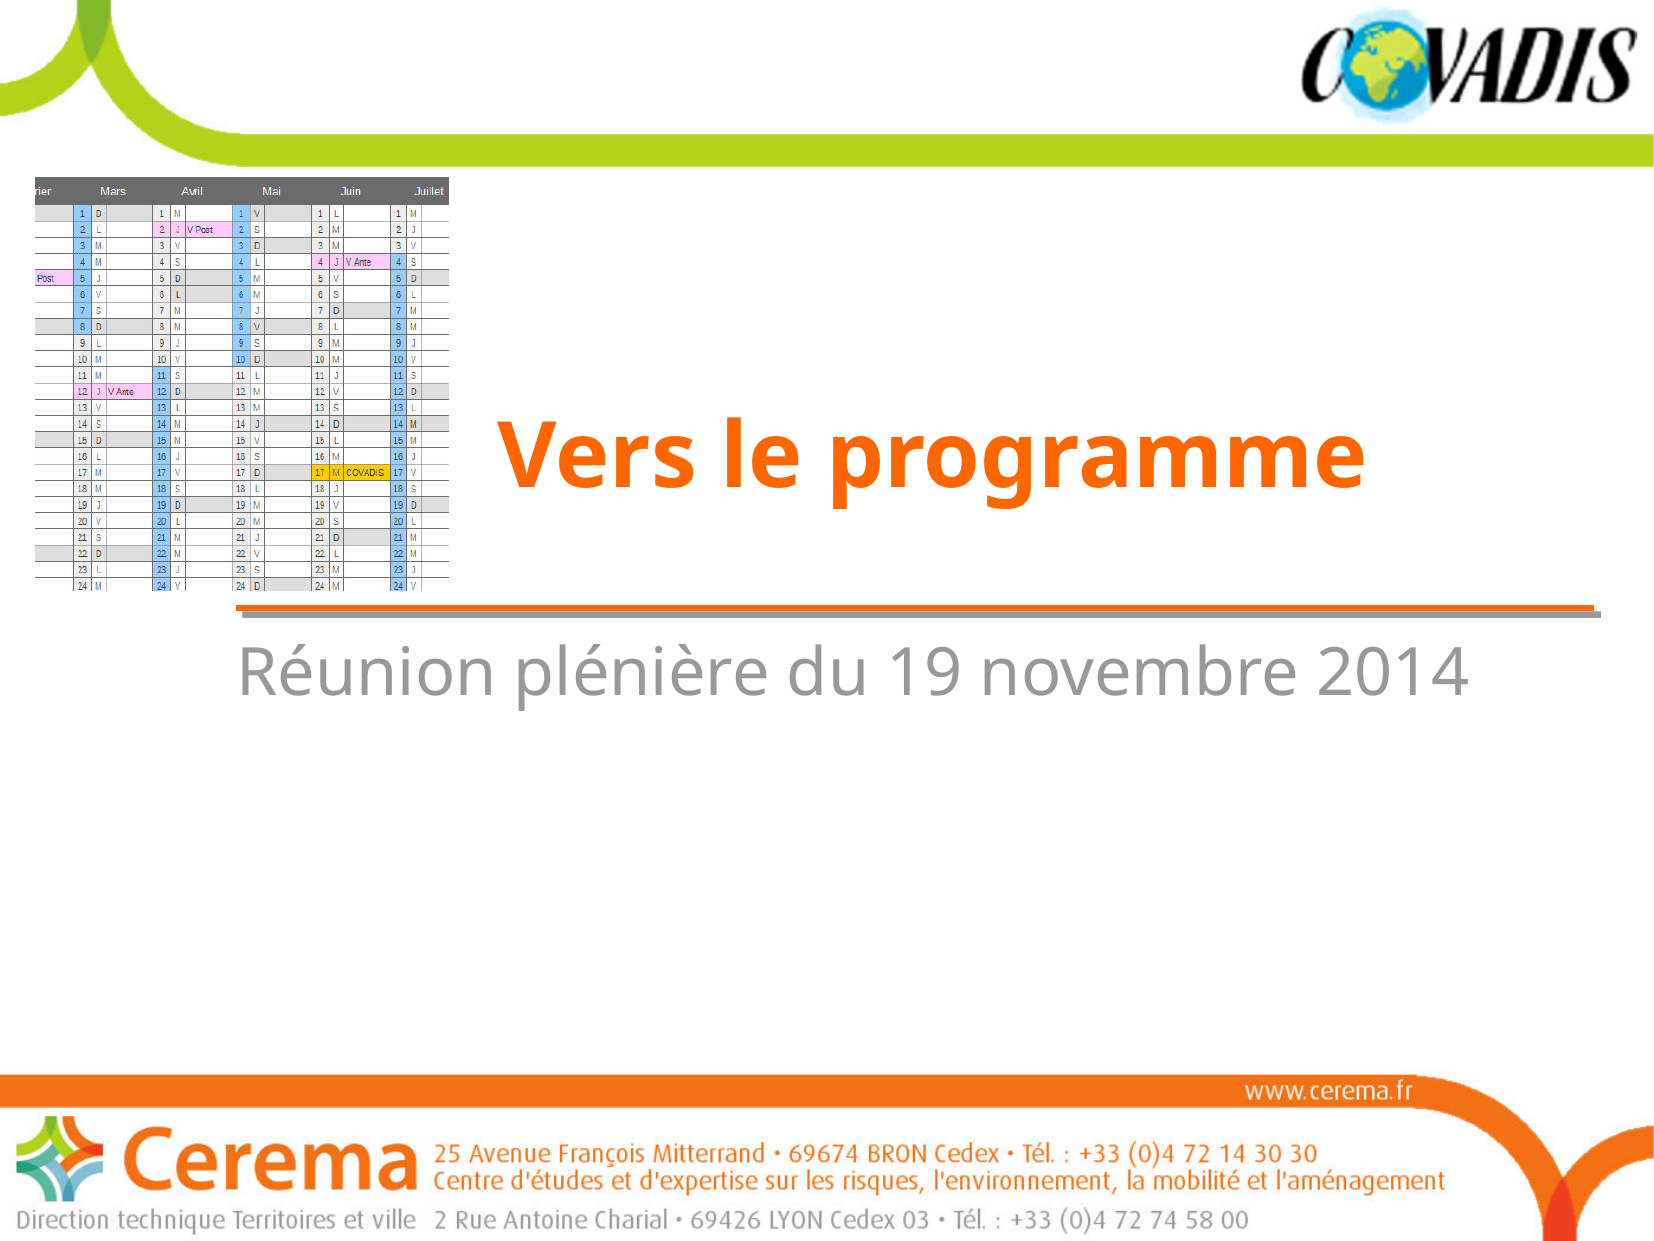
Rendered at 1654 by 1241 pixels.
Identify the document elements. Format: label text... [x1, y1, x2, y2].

title Vers le programme 2015 [449, 330, 1595, 585]
picture [0, 0, 1654, 1241]
list Réunion plénière du 19 novembre 2014 [236, 637, 1595, 1052]
